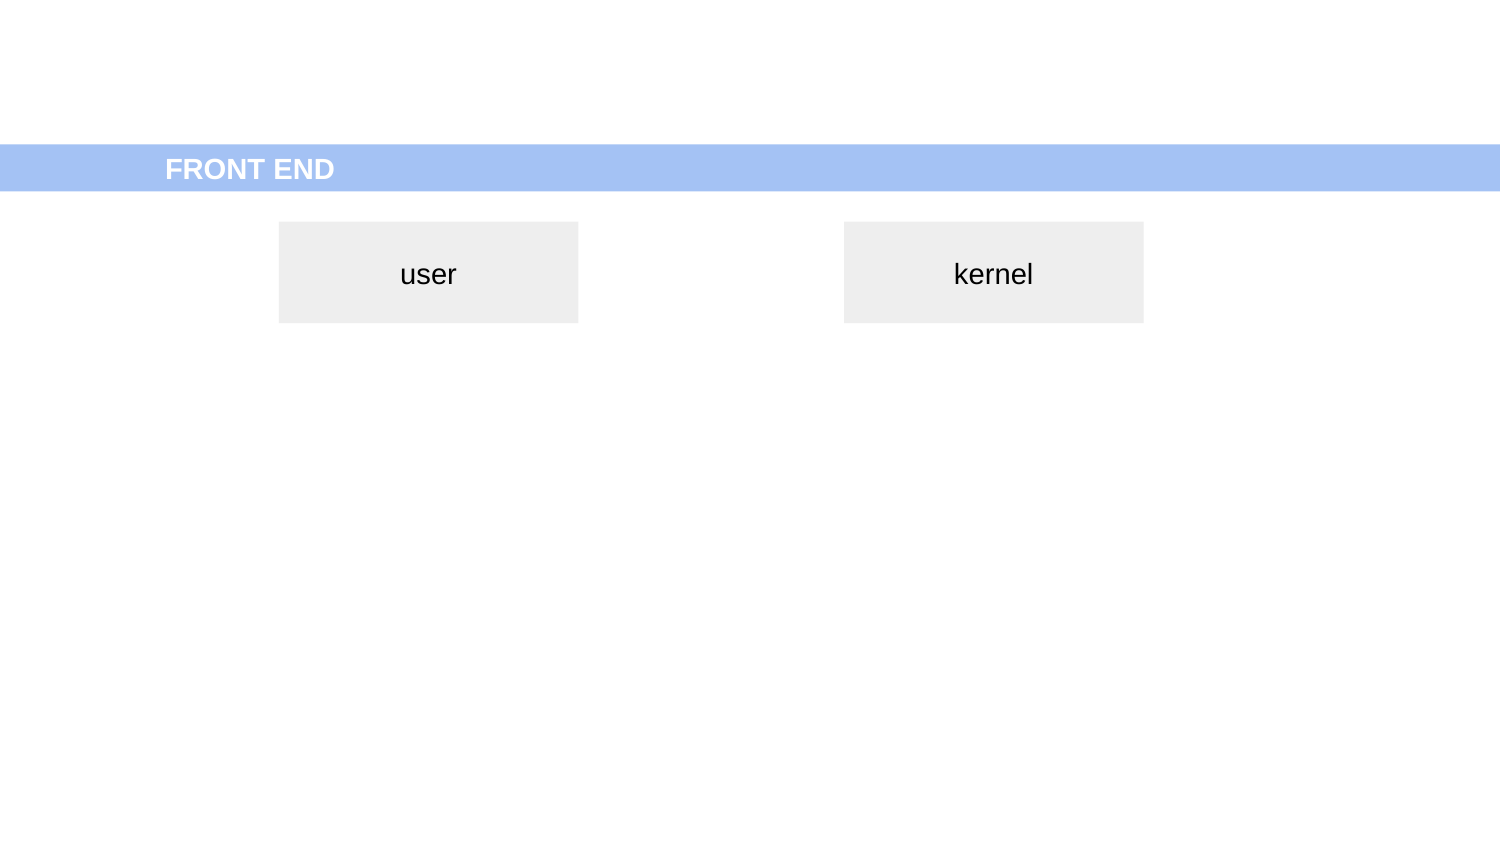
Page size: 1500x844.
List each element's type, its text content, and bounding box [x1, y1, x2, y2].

text_box user [278, 221, 579, 324]
text_box kernel [844, 221, 1144, 324]
text_box FRONT END [0, 144, 1500, 192]
